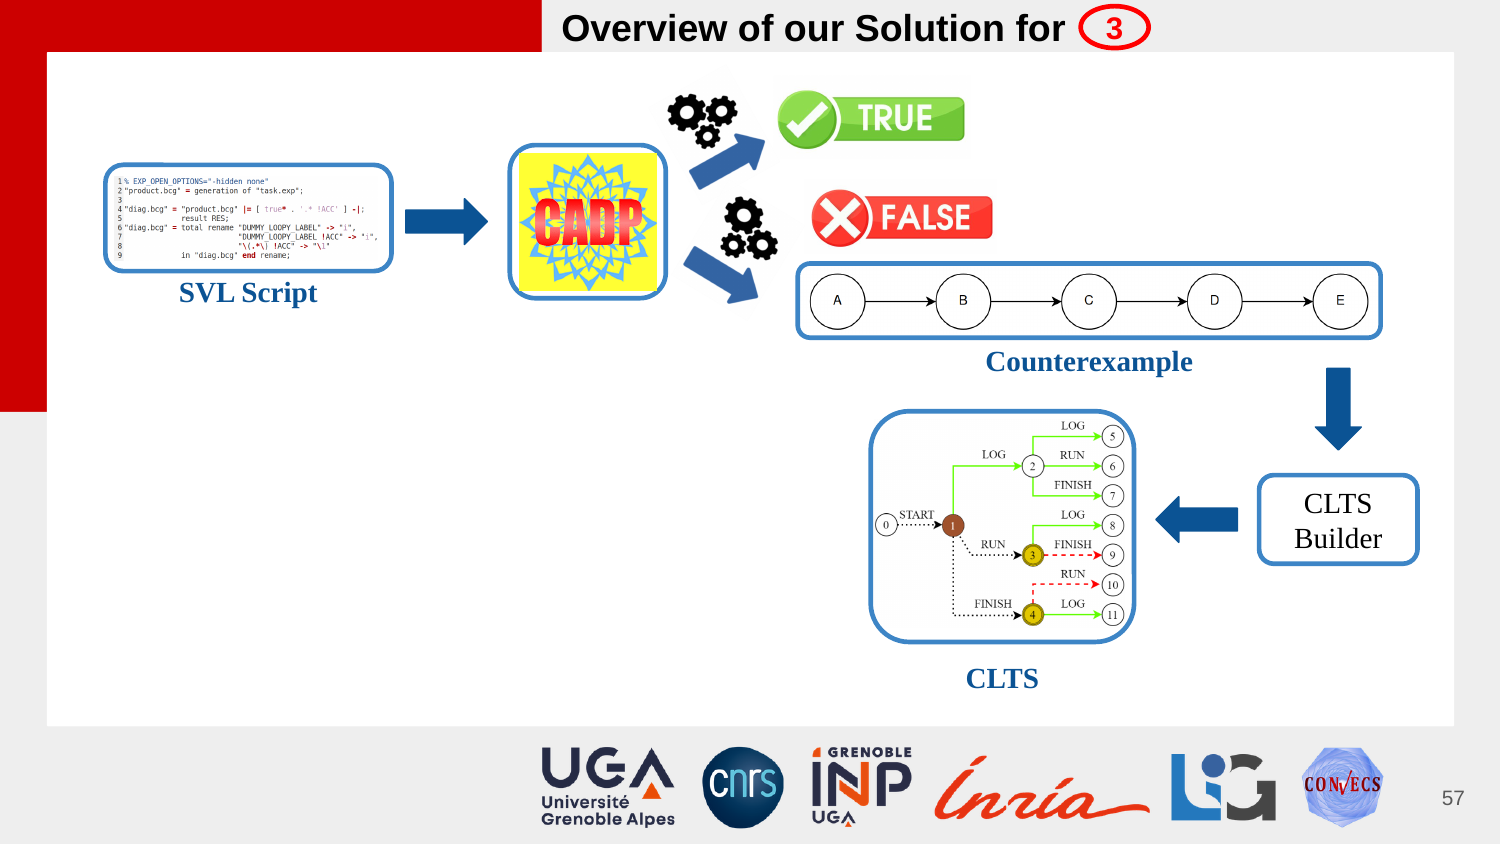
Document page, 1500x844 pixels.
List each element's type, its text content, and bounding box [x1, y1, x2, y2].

text_box Counterexample [948, 333, 1230, 388]
picture [0, 0, 1500, 844]
text_box [405, 198, 488, 245]
text_box CLTS [861, 650, 1143, 705]
text_box [1315, 368, 1362, 450]
text_box CLTS Builder [1259, 475, 1418, 564]
text_box SVL Script [107, 263, 389, 318]
slide_number <numéro> [1389, 764, 1480, 830]
text_box Overview of our Solution for [546, 0, 1441, 55]
text_box [1155, 496, 1238, 543]
text_box 3 [1080, 6, 1149, 49]
